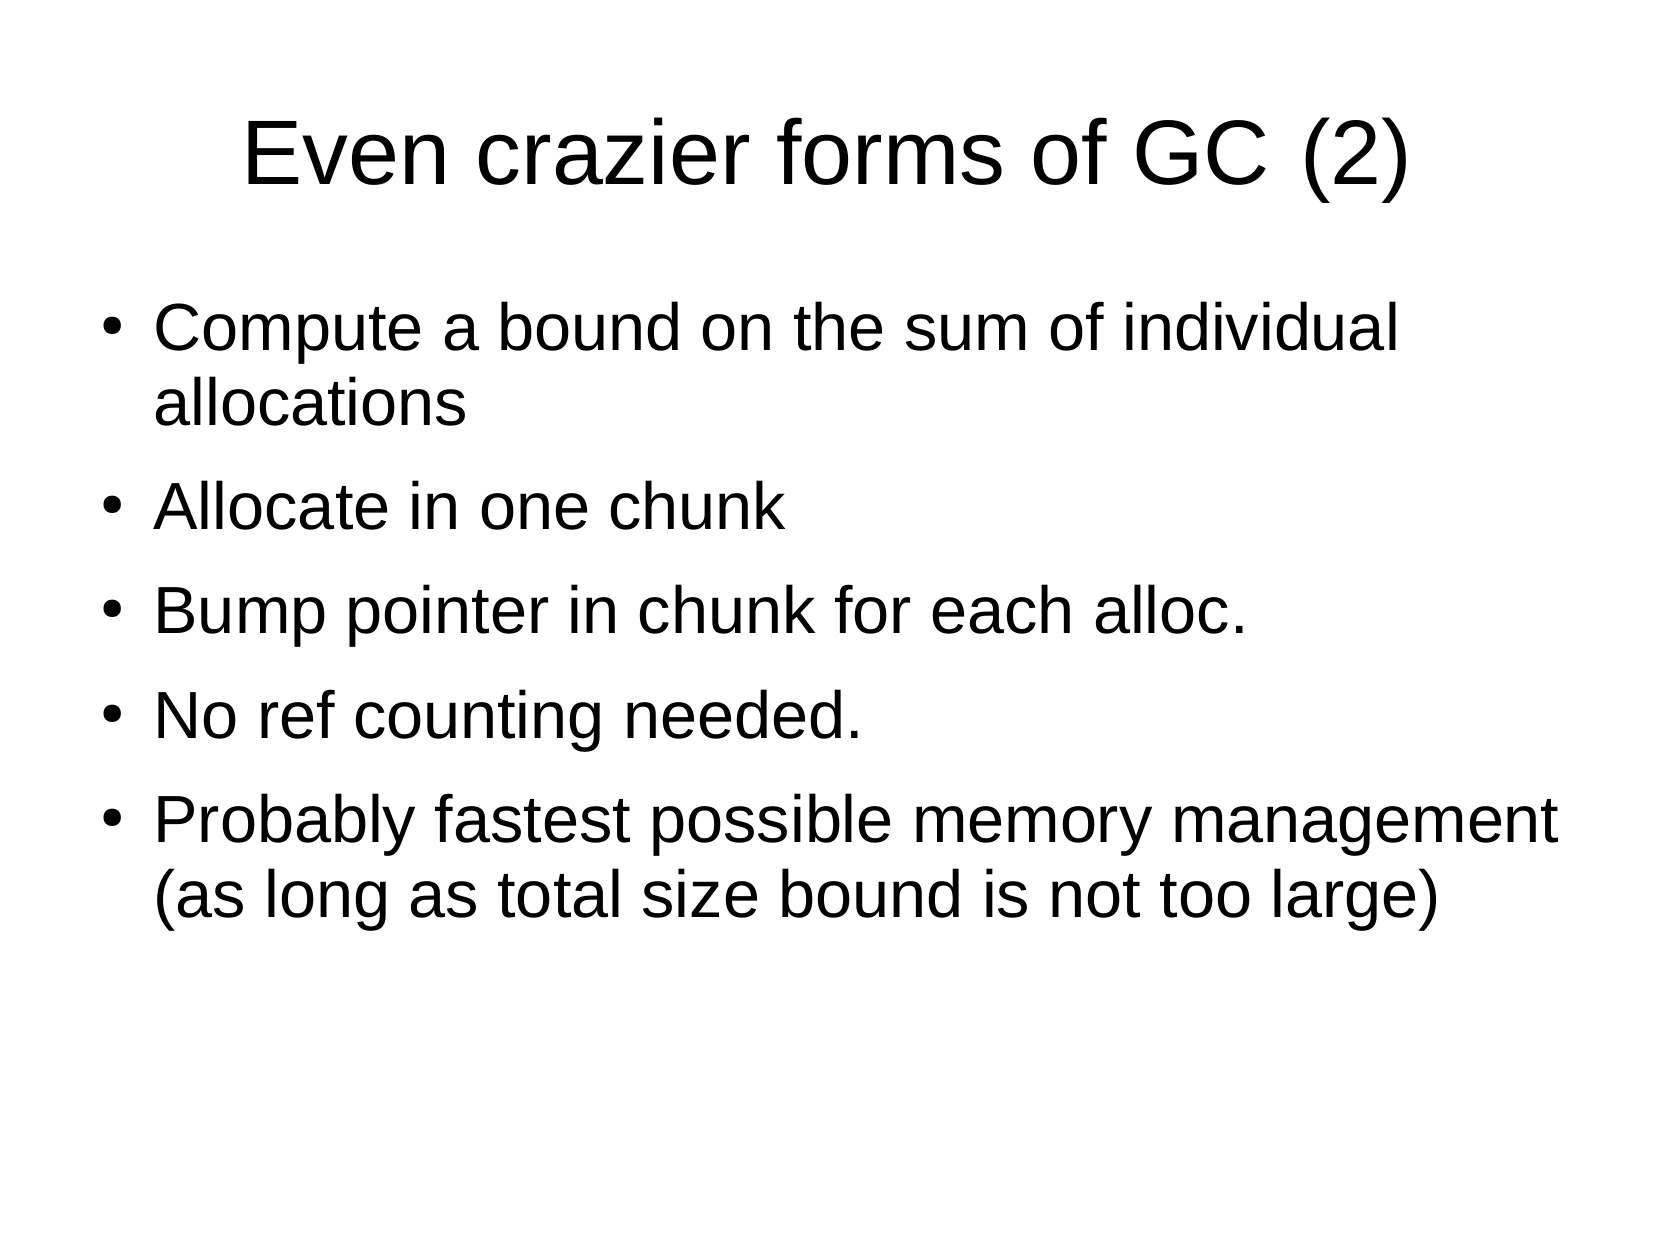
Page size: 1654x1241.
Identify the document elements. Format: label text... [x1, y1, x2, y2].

title Even crazier forms of GC (2) [82, 49, 1571, 257]
list Compute a bound on the sum of individual allocations Allocate in one chunk Bump pointer in chunk for each alloc. No ref counting needed. Probably fastest possible memory management (as long as total size bound is not too large) [82, 290, 1571, 1010]
